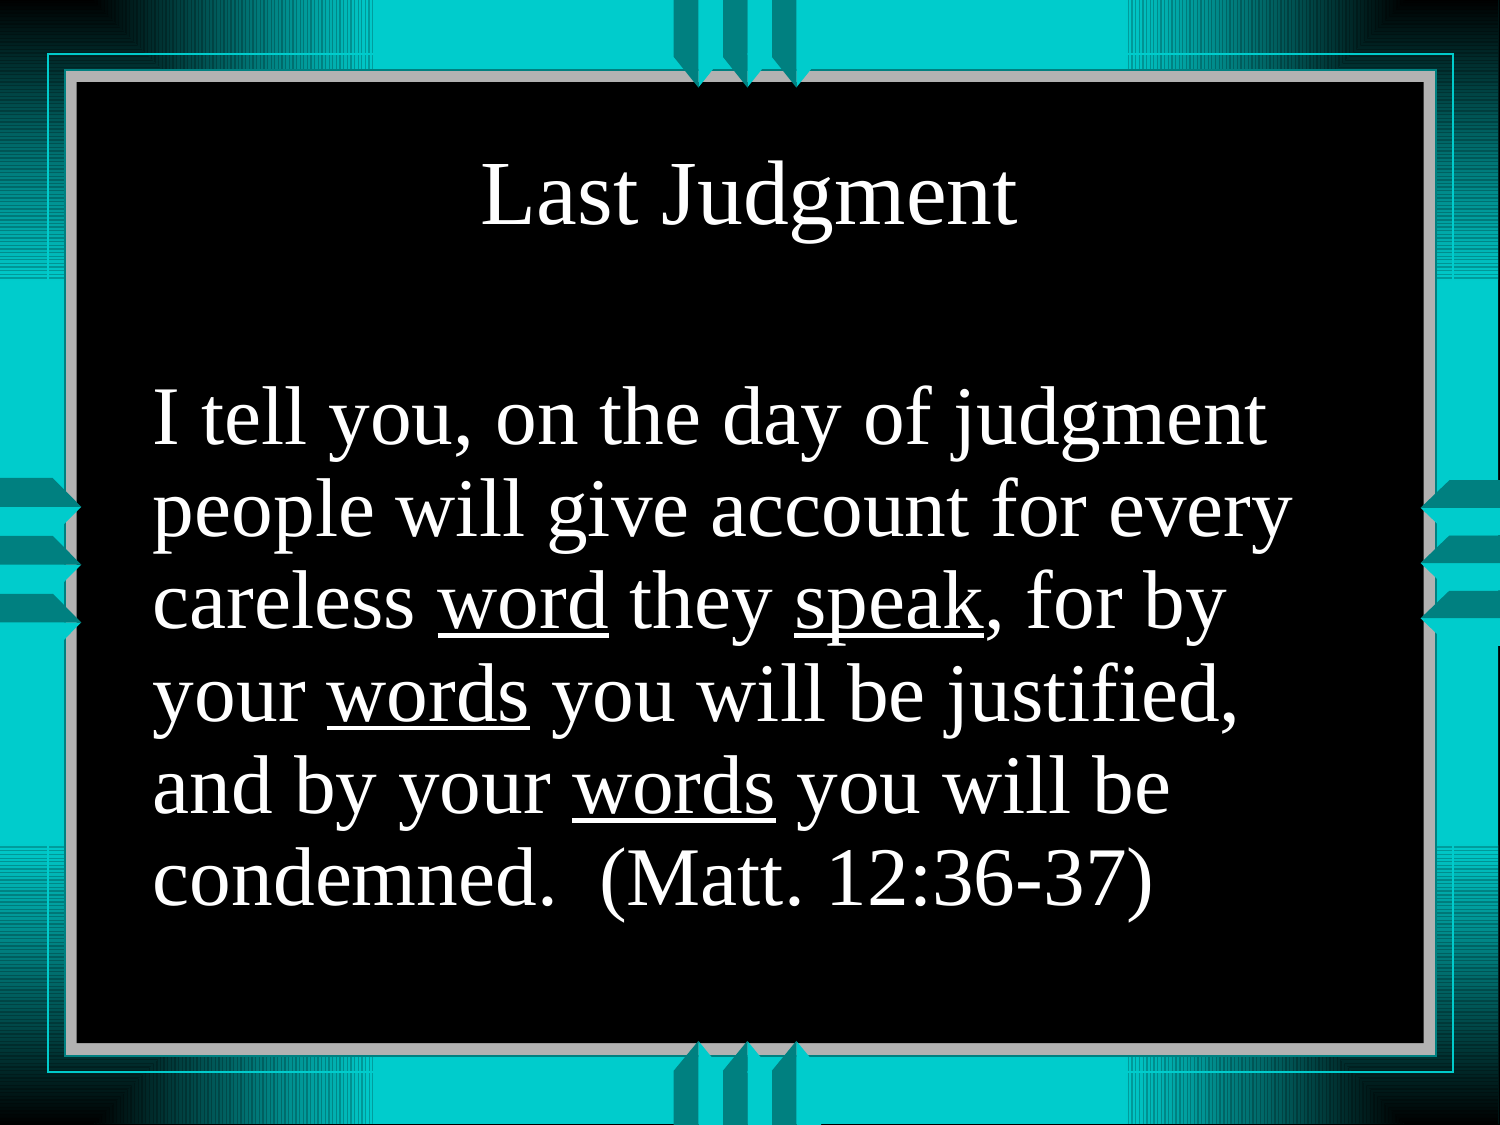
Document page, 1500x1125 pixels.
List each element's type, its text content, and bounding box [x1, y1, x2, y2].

title Last Judgment [112, 99, 1388, 288]
text_box I tell you, on the day of judgment people will give account for every careless word they speak, for by your words you will be justified, and by your words you will be condemned. (Matt. 12:36-37) [138, 362, 1339, 932]
